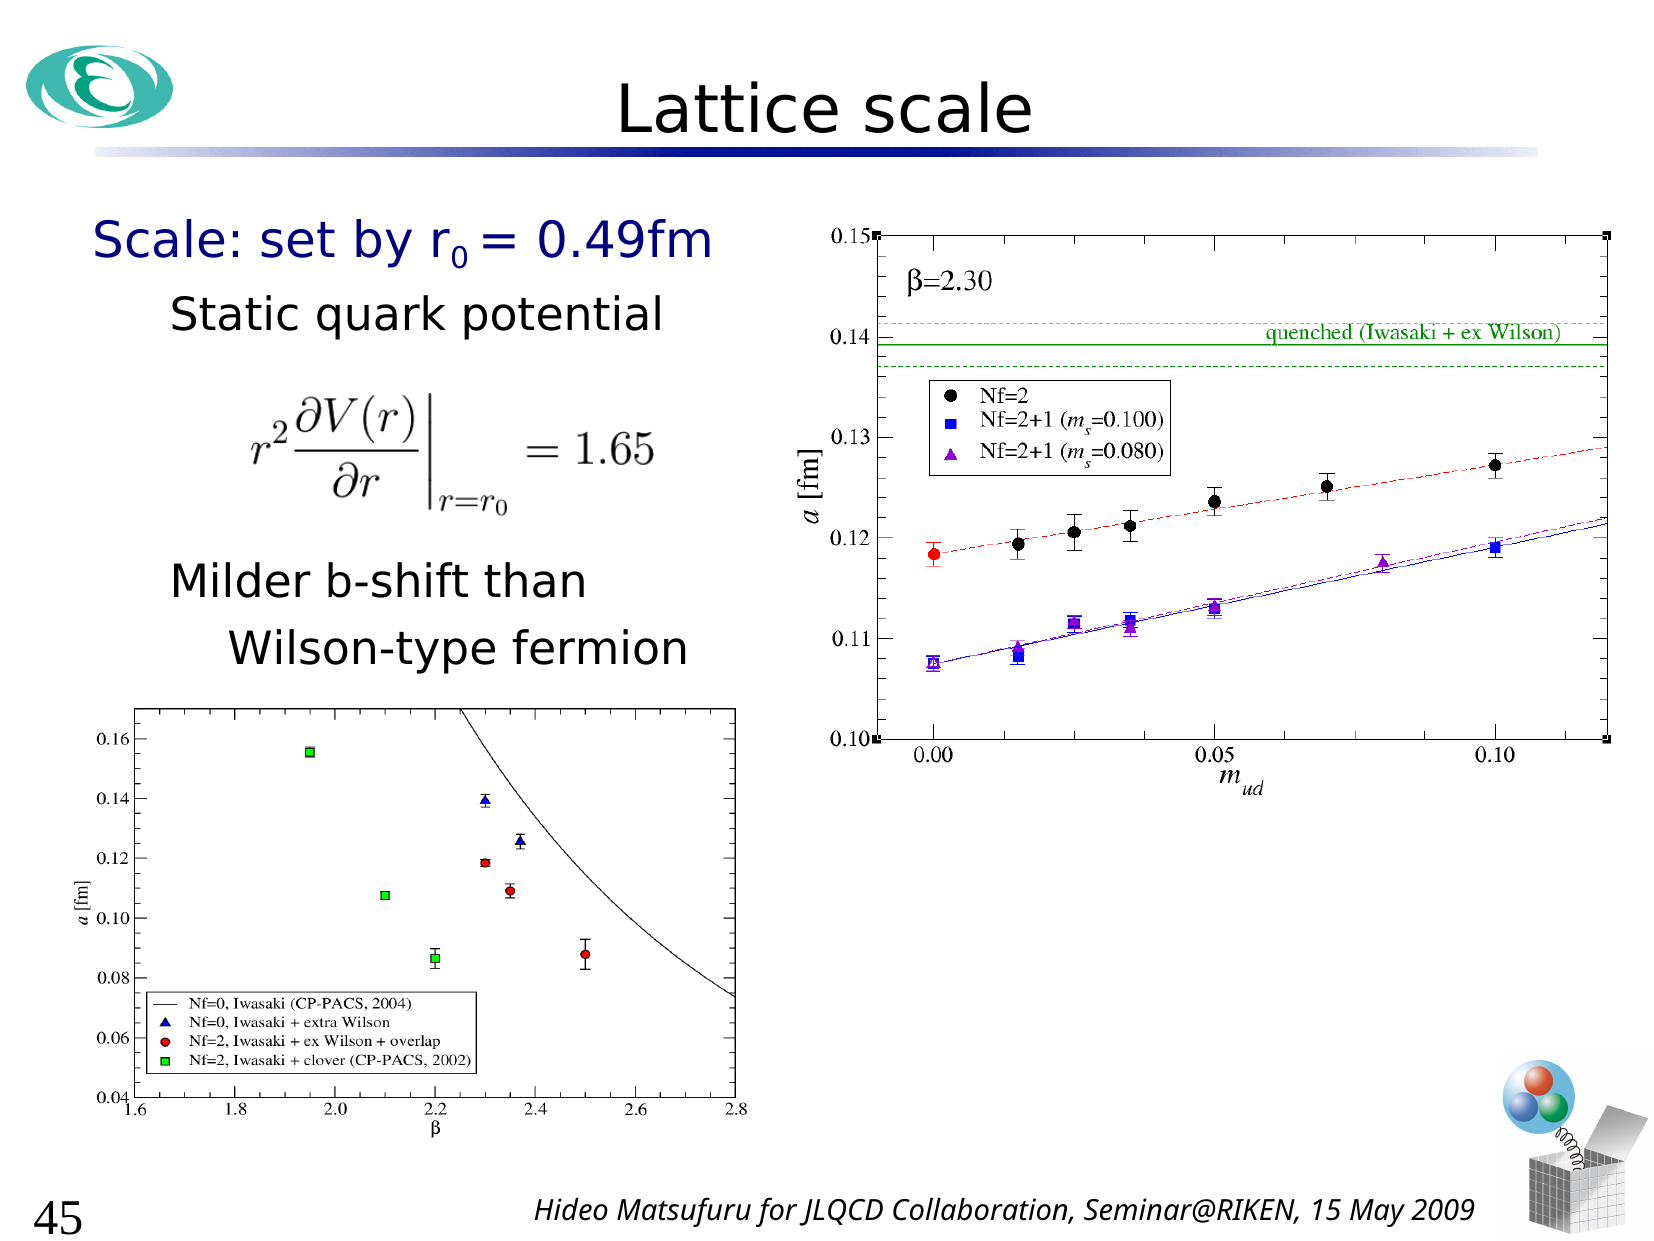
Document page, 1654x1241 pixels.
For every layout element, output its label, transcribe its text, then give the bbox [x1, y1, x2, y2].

picture [20, 37, 179, 136]
picture [1497, 1053, 1654, 1241]
picture [95, 147, 201, 157]
picture [1450, 147, 1538, 157]
title Lattice scale [201, 56, 1450, 163]
picture [251, 393, 654, 516]
picture [787, 220, 1619, 803]
picture [74, 708, 748, 1138]
list Scale: set by r0 = 0.49fm Static quark potential Milder b-shift than Wilson-type fermion [75, 210, 1527, 708]
